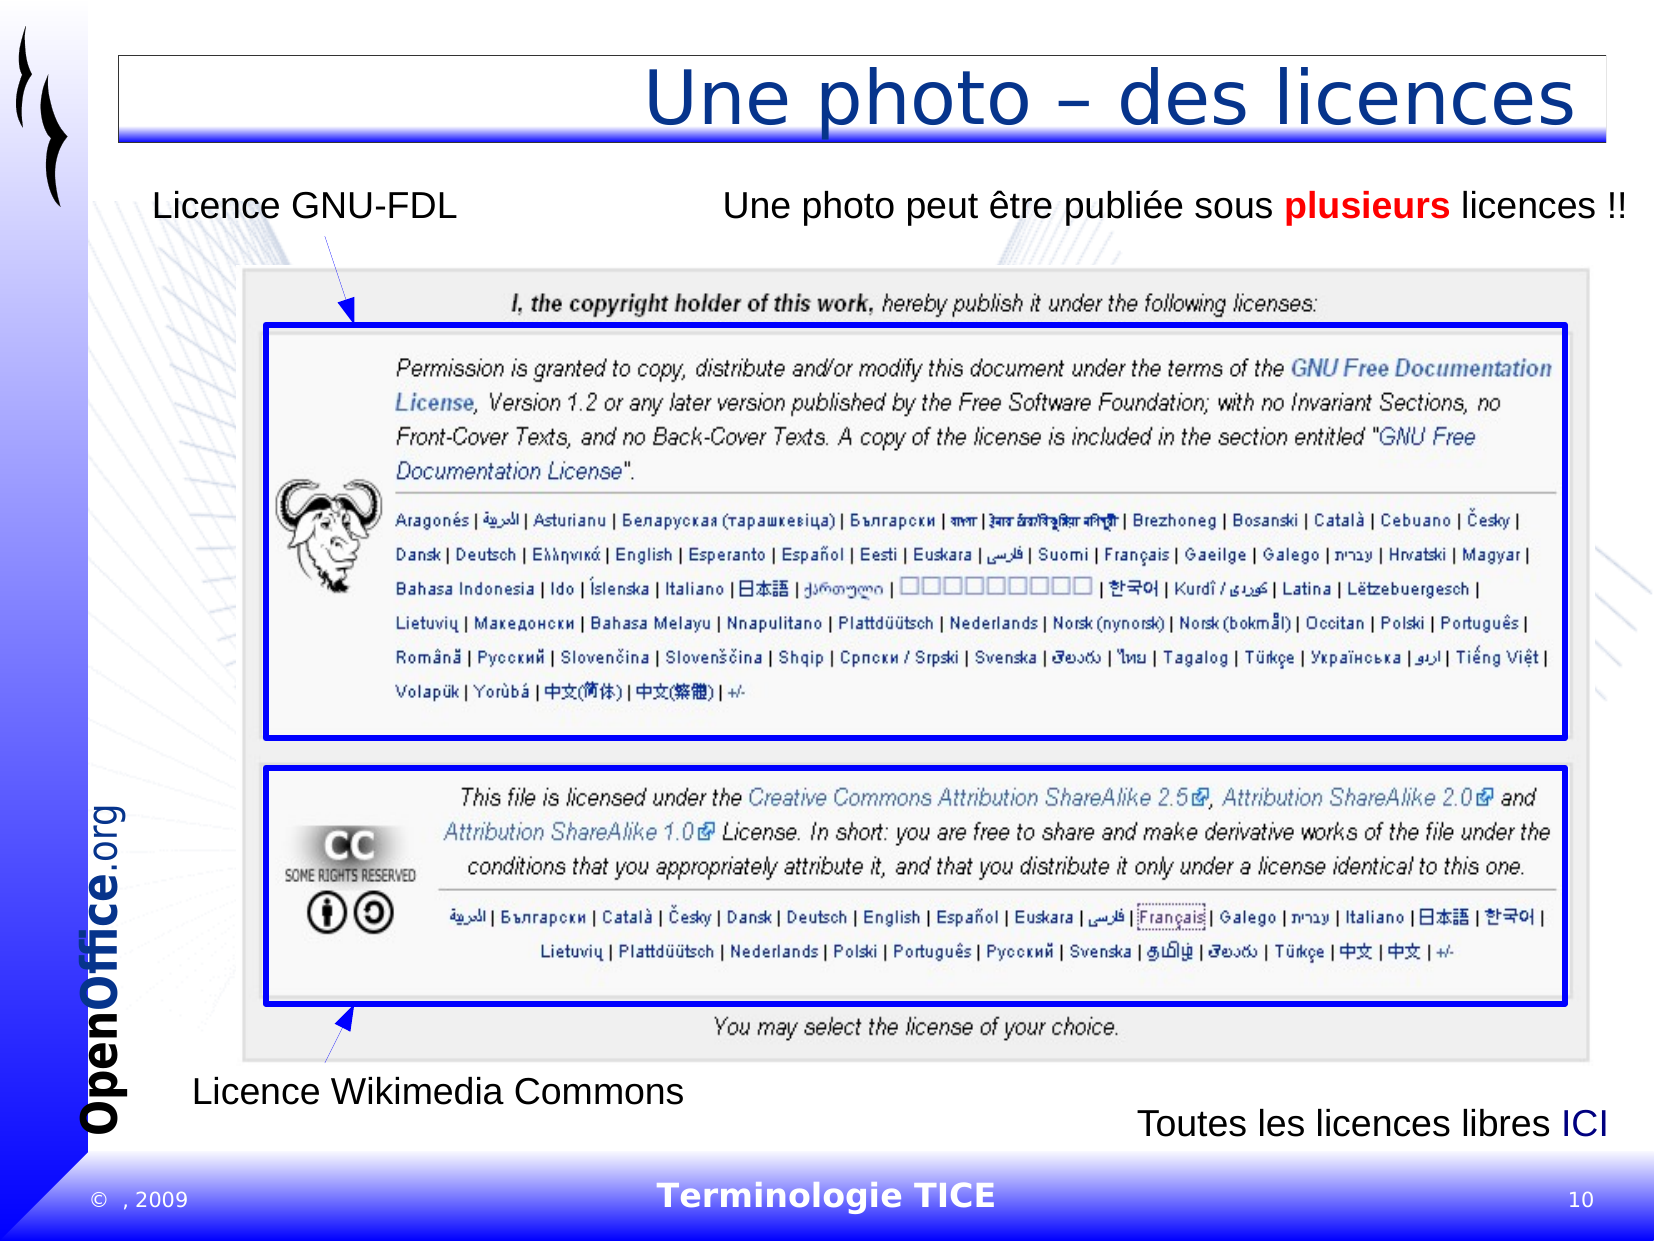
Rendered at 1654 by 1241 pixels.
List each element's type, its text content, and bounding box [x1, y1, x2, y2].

title Une photo – des licences [118, 54, 1607, 143]
text_box Toutes les licences libres ICI [1122, 1094, 1625, 1152]
picture [236, 265, 1595, 1066]
text_box Licence GNU-FDL [137, 177, 473, 235]
text_box Licence Wikimedia Commons [177, 1062, 700, 1120]
text_box Une photo peut être publiée sous plusieurs licences !! [707, 177, 1642, 236]
